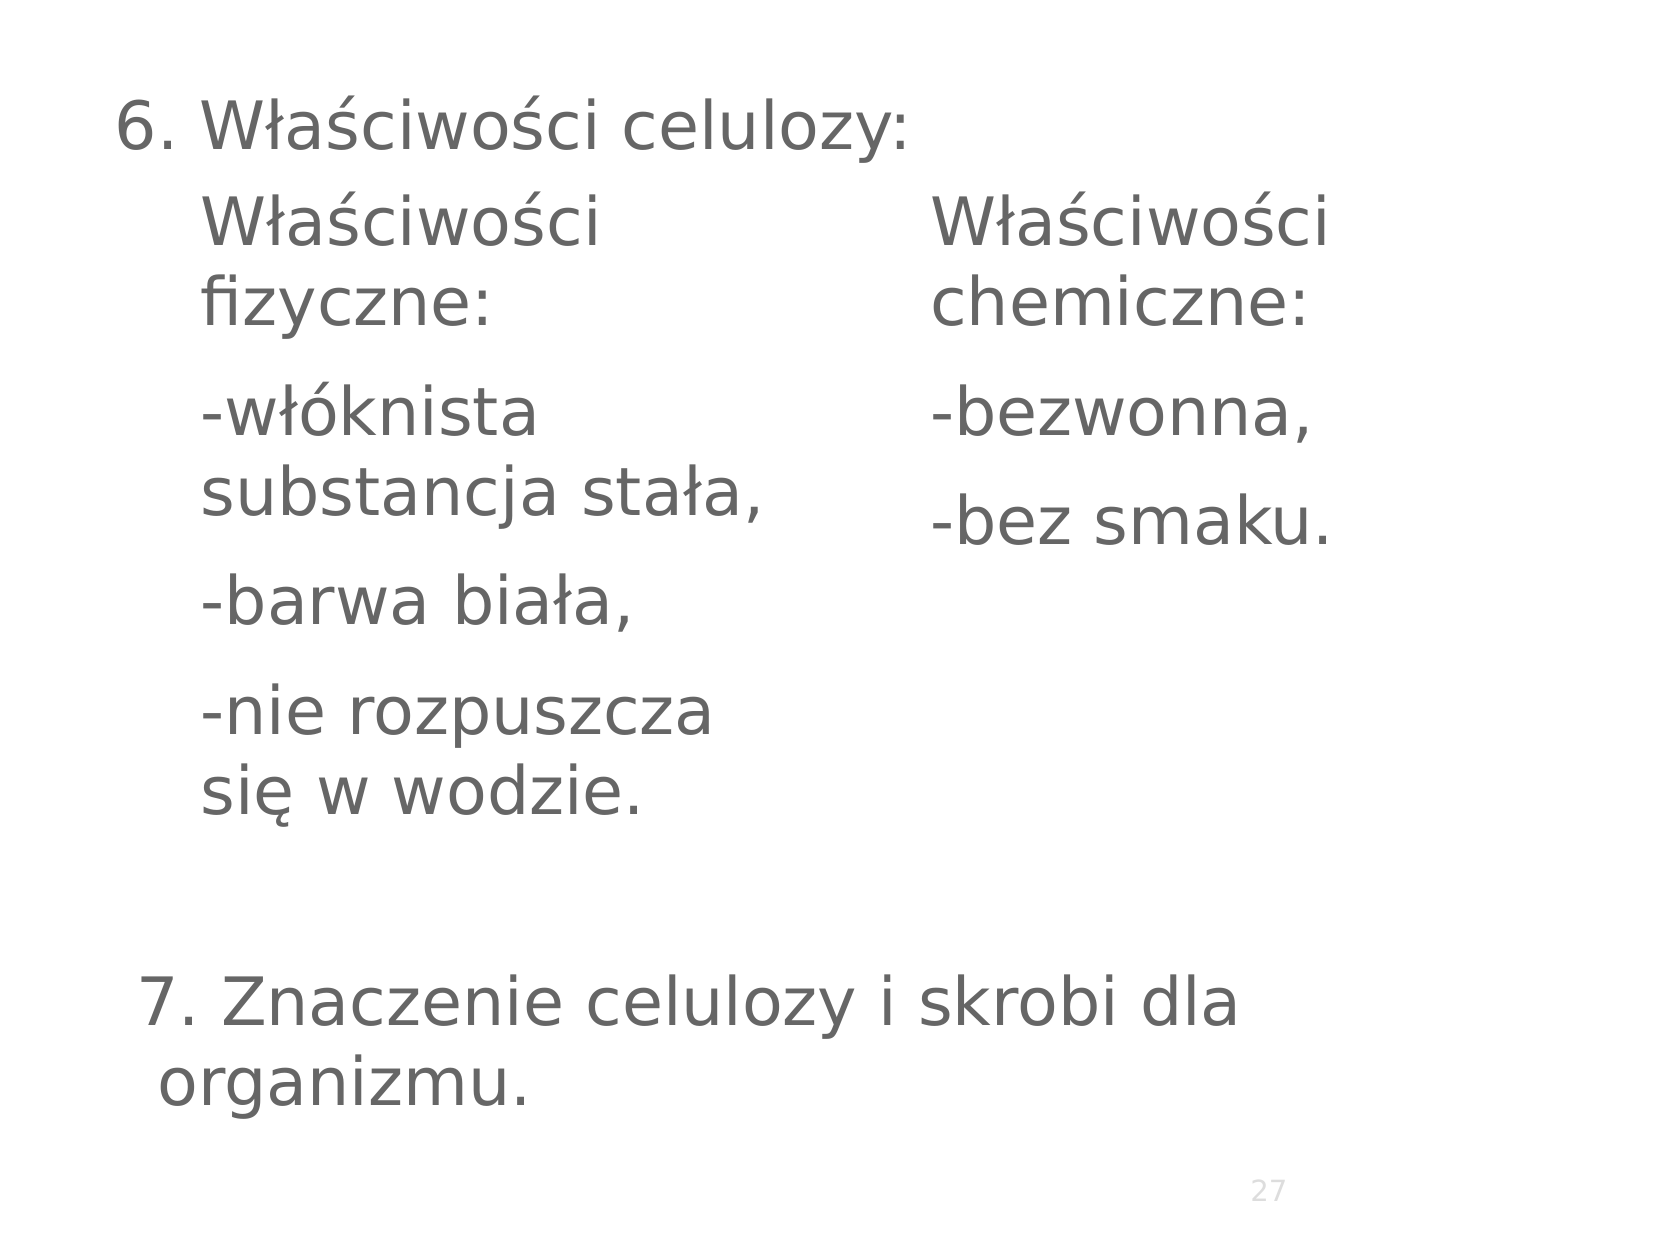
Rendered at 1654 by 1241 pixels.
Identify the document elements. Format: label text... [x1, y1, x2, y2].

text_box [1250, 1172, 1636, 1241]
list Właściwości fizyczne: -włóknista substancja stała, -barwa biała, -nie rozpuszcza się w wodzie. [200, 178, 896, 910]
list Właściwości chemiczne: -bezwonna, -bez smaku. [930, 178, 1626, 910]
list 6. Właściwości celulozy: 7. Znaczenie celulozy i skrobi dla organizmu. [114, 82, 1548, 1182]
